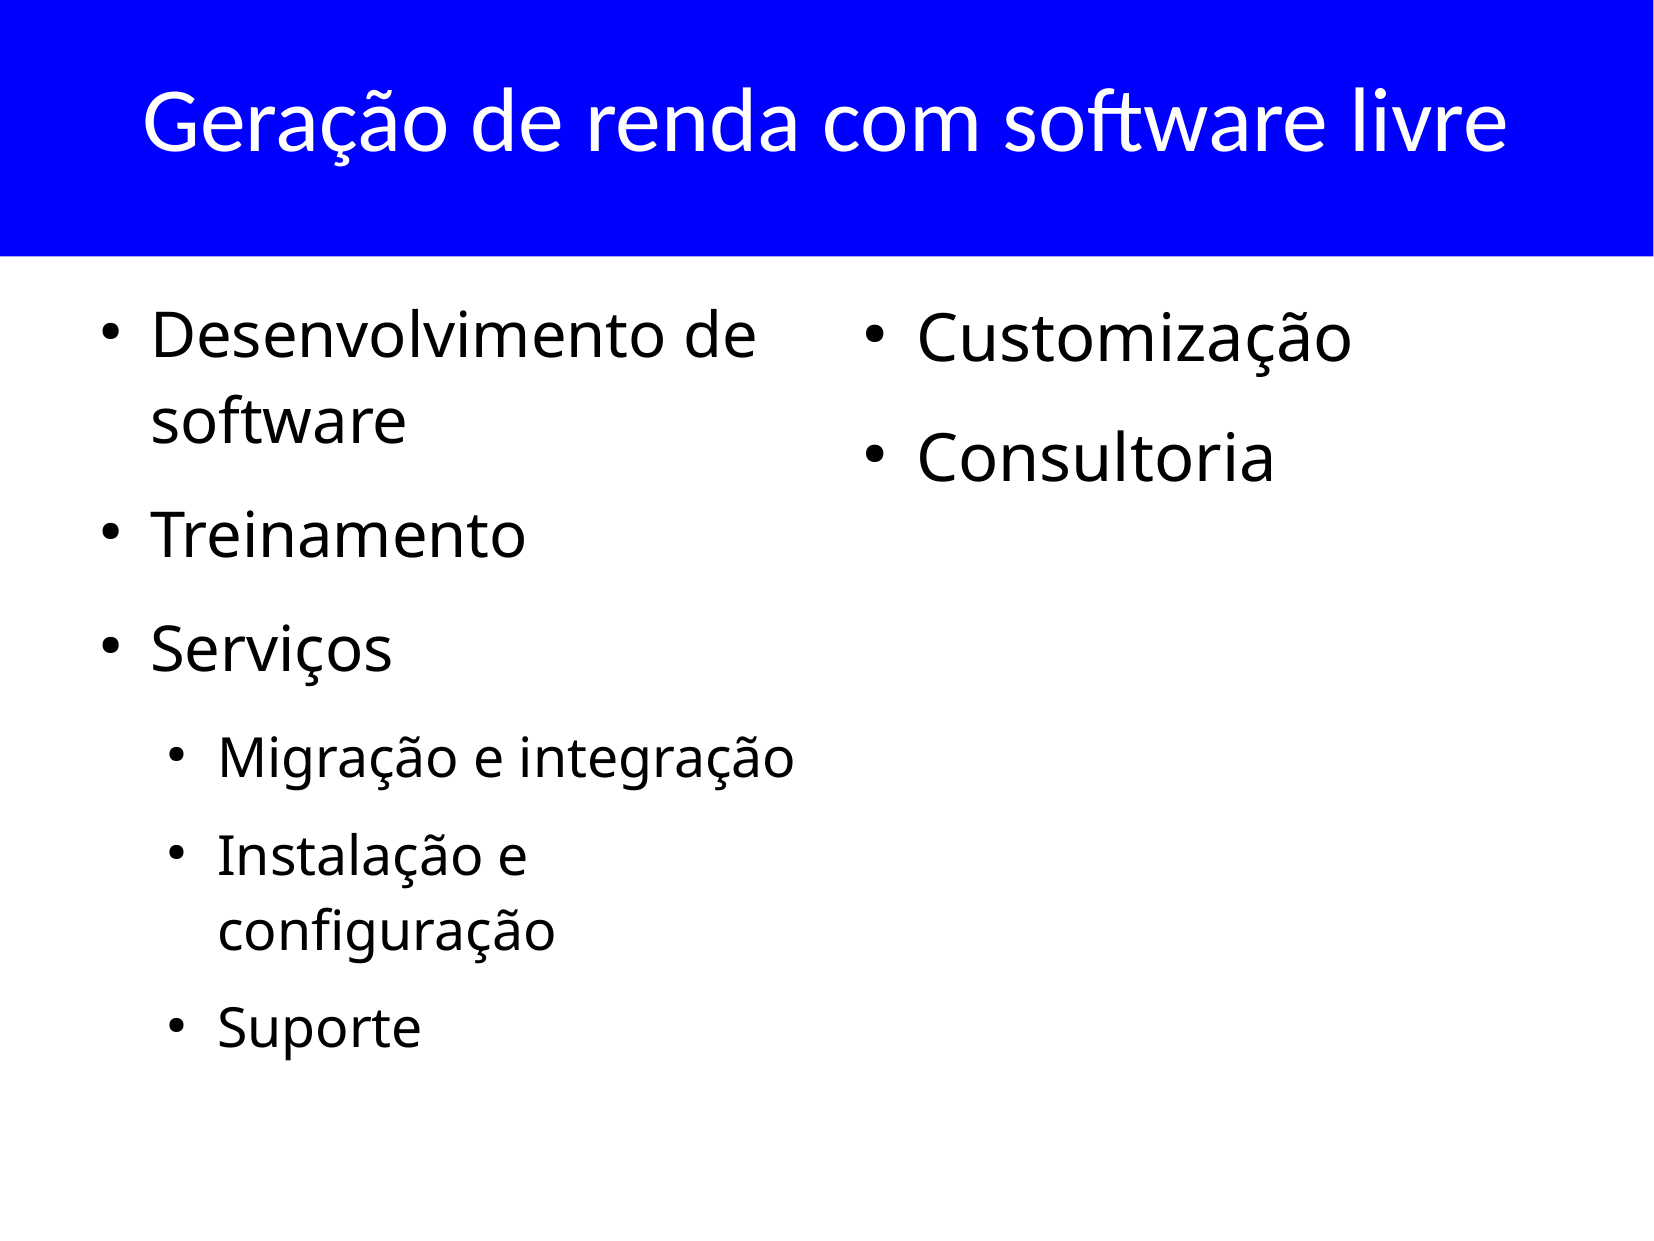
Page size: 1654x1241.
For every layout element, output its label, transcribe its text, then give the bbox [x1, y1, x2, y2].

title Geração de renda com software livre [0, 0, 1654, 257]
list Desenvolvimento de software Treinamento Serviços Migração e integração Instalação e configuração Suporte [82, 290, 809, 1109]
list Customização Consultoria [845, 290, 1572, 1109]
